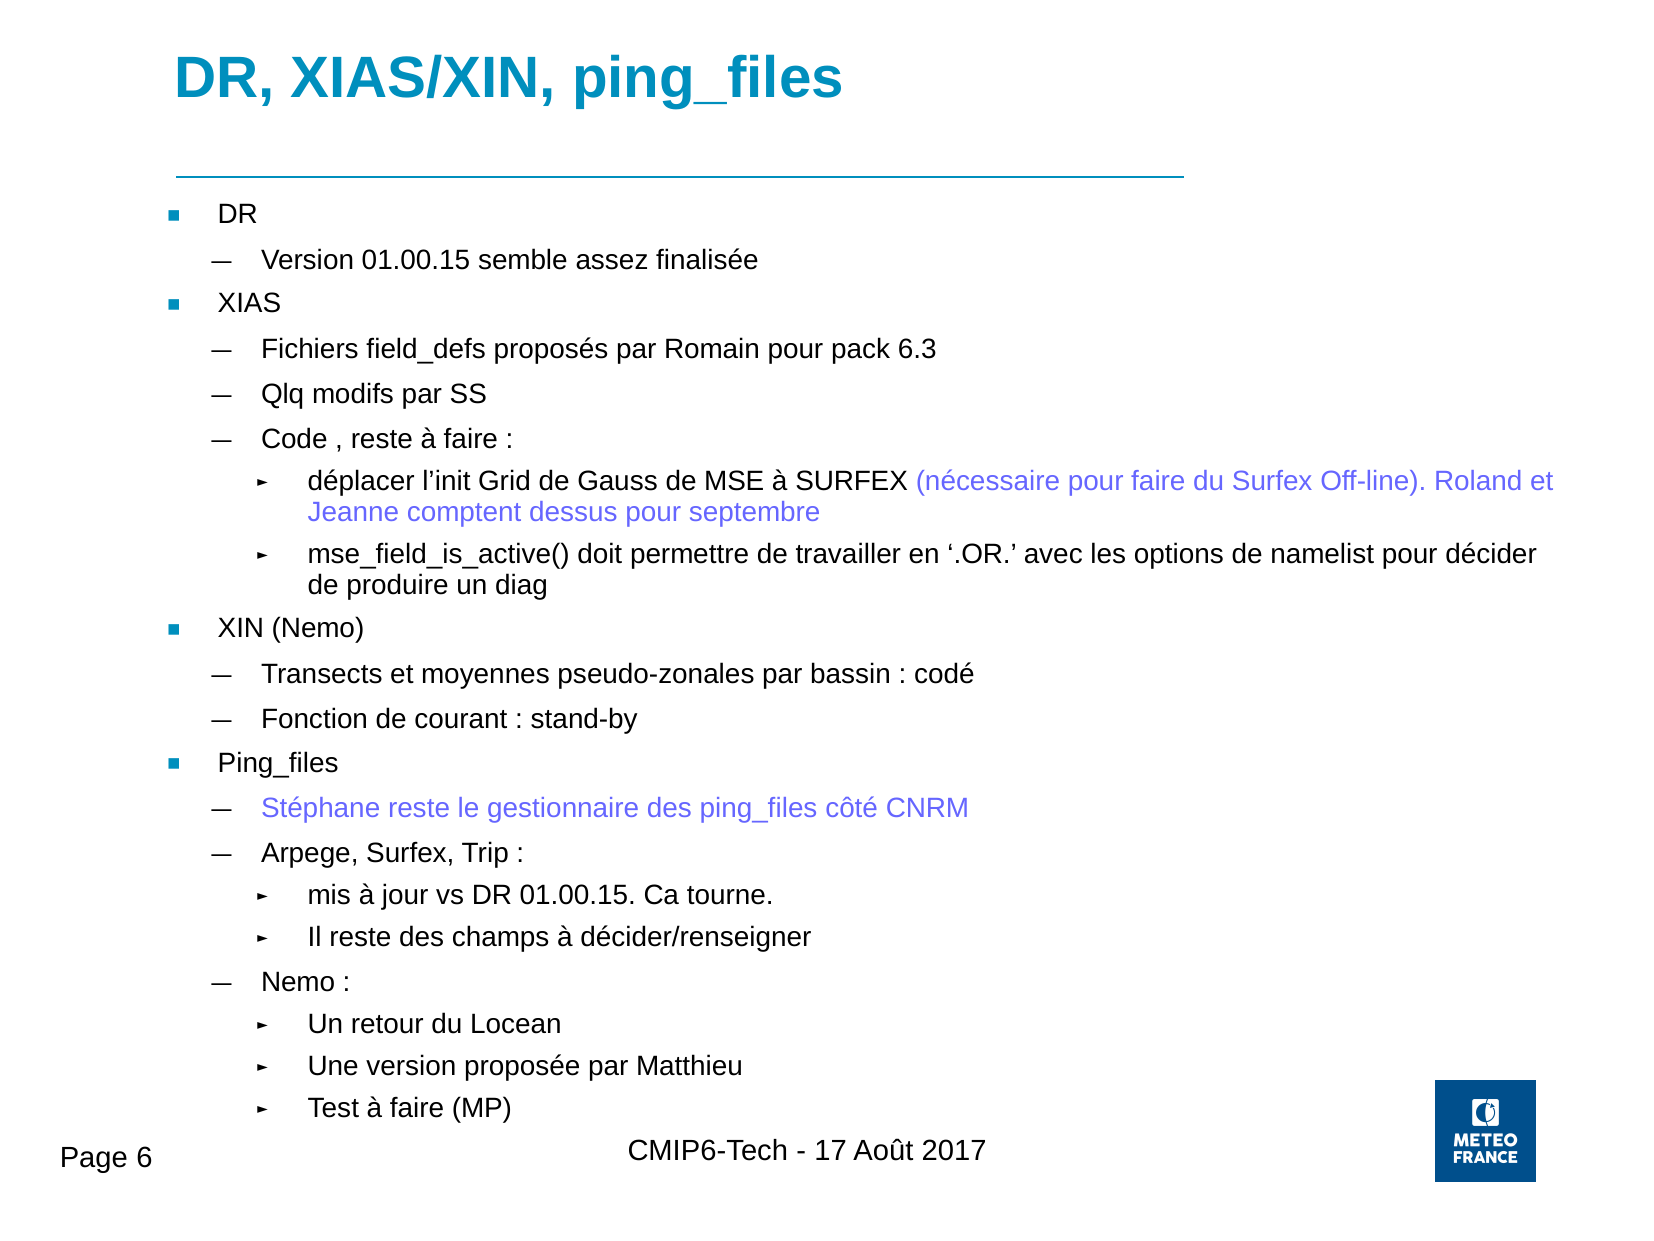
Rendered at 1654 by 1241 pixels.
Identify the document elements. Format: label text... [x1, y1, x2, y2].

list DR Version 01.00.15 semble assez finalisée XIAS Fichiers field_defs proposés par Romain pour pack 6.3 Qlq modifs par SS Code , reste à faire : déplacer l’init Grid de Gauss de MSE à SURFEX (nécessaire pour faire du Surfex Off-line). Roland et Jeanne comptent dessus pour septembre mse_field_is_active() doit permettre de travailler en ‘.OR.’ avec les options de namelist pour décider de produire un diag XIN (Nemo) Transects et moyennes pseudo-zonales par bassin : codé Fonction de courant : stand-by Ping_files Stéphane reste le gestionnaire des ping_files côté CNRM Arpege, Surfex, Trip : mis à jour vs DR 01.00.15. Ca tourne. Il reste des champs à décider/renseigner Nemo : Un retour du Locean Une version proposée par Matthieu Test à faire (MP) [156, 198, 1571, 1134]
picture [1435, 1134, 1536, 1182]
title DR, XIAS/XIN, ping_files [174, 0, 1654, 156]
